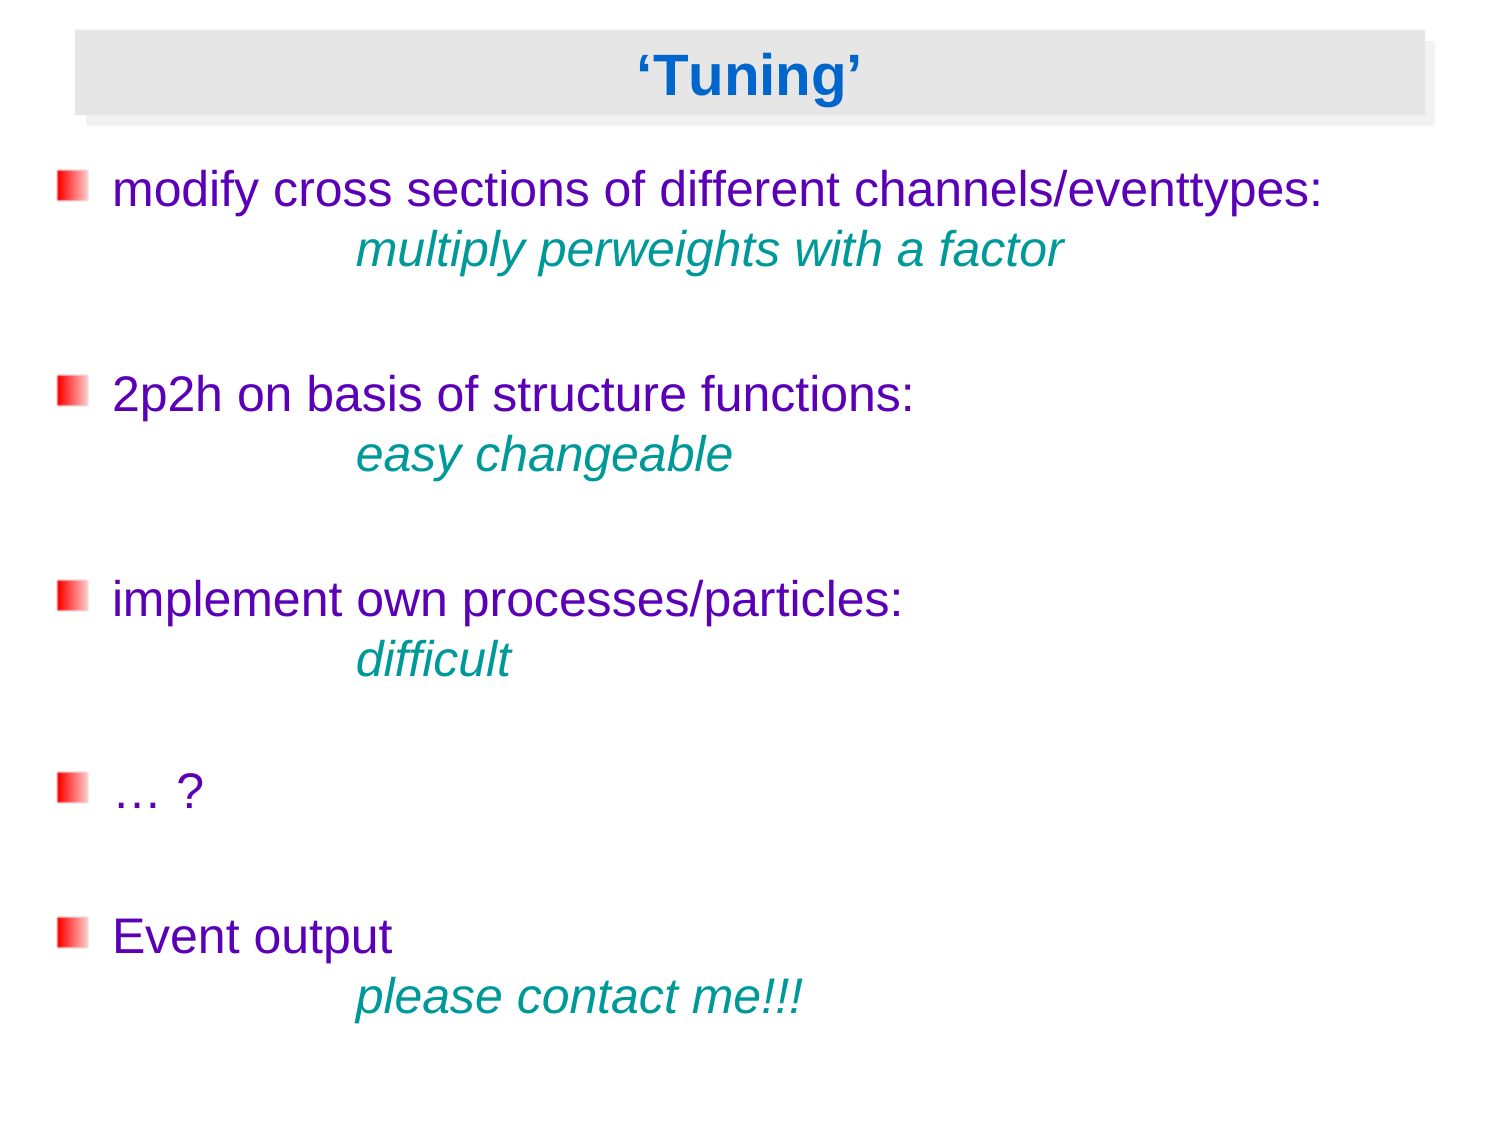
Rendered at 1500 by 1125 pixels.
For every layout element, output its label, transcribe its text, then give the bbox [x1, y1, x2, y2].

list modify cross sections of different channels/eventtypes: multiply perweights with a factor 2p2h on basis of structure functions: easy changeable implement own processes/particles: difficult … ? Event output please contact me!!! [41, 148, 1459, 1093]
title ‘Tuning’ [75, 29, 1426, 116]
